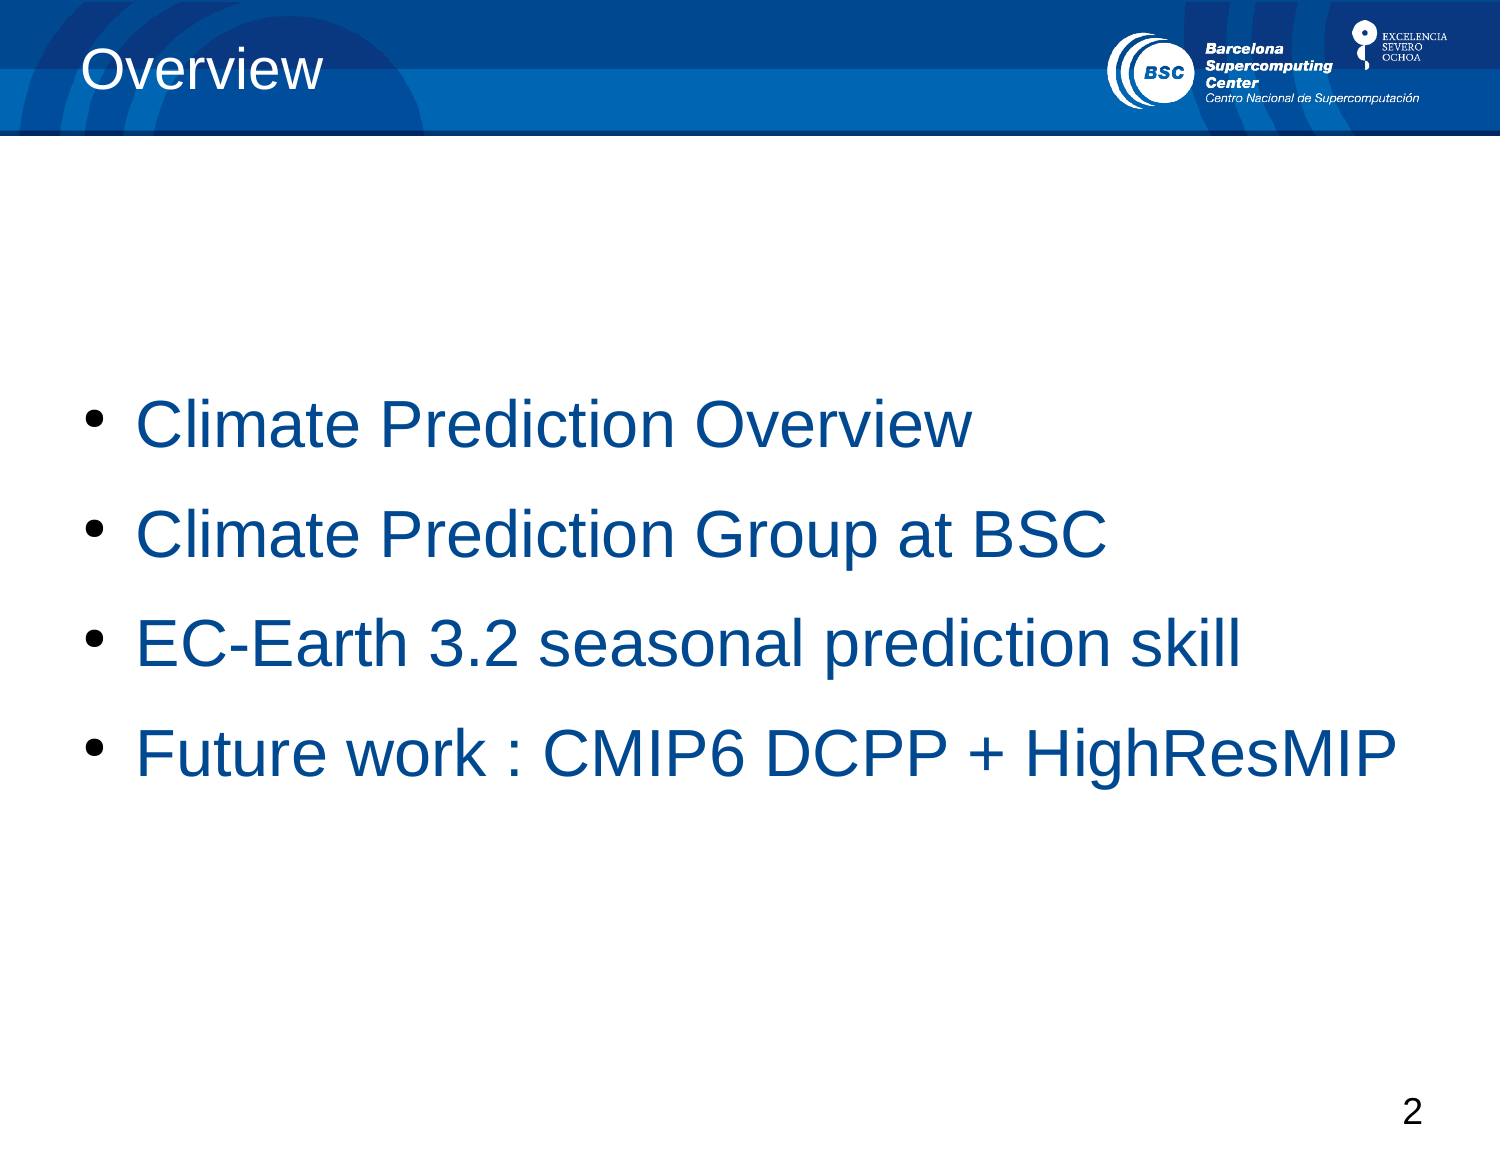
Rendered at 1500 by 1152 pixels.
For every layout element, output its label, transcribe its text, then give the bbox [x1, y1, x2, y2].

picture [0, 0, 1500, 136]
title Overview [65, 23, 1081, 139]
list Climate Prediction Overview Climate Prediction Group at BSC EC-Earth 3.2 seasonal prediction skill Future work : CMIP6 DCPP + HighResMIP [64, 161, 1432, 1068]
